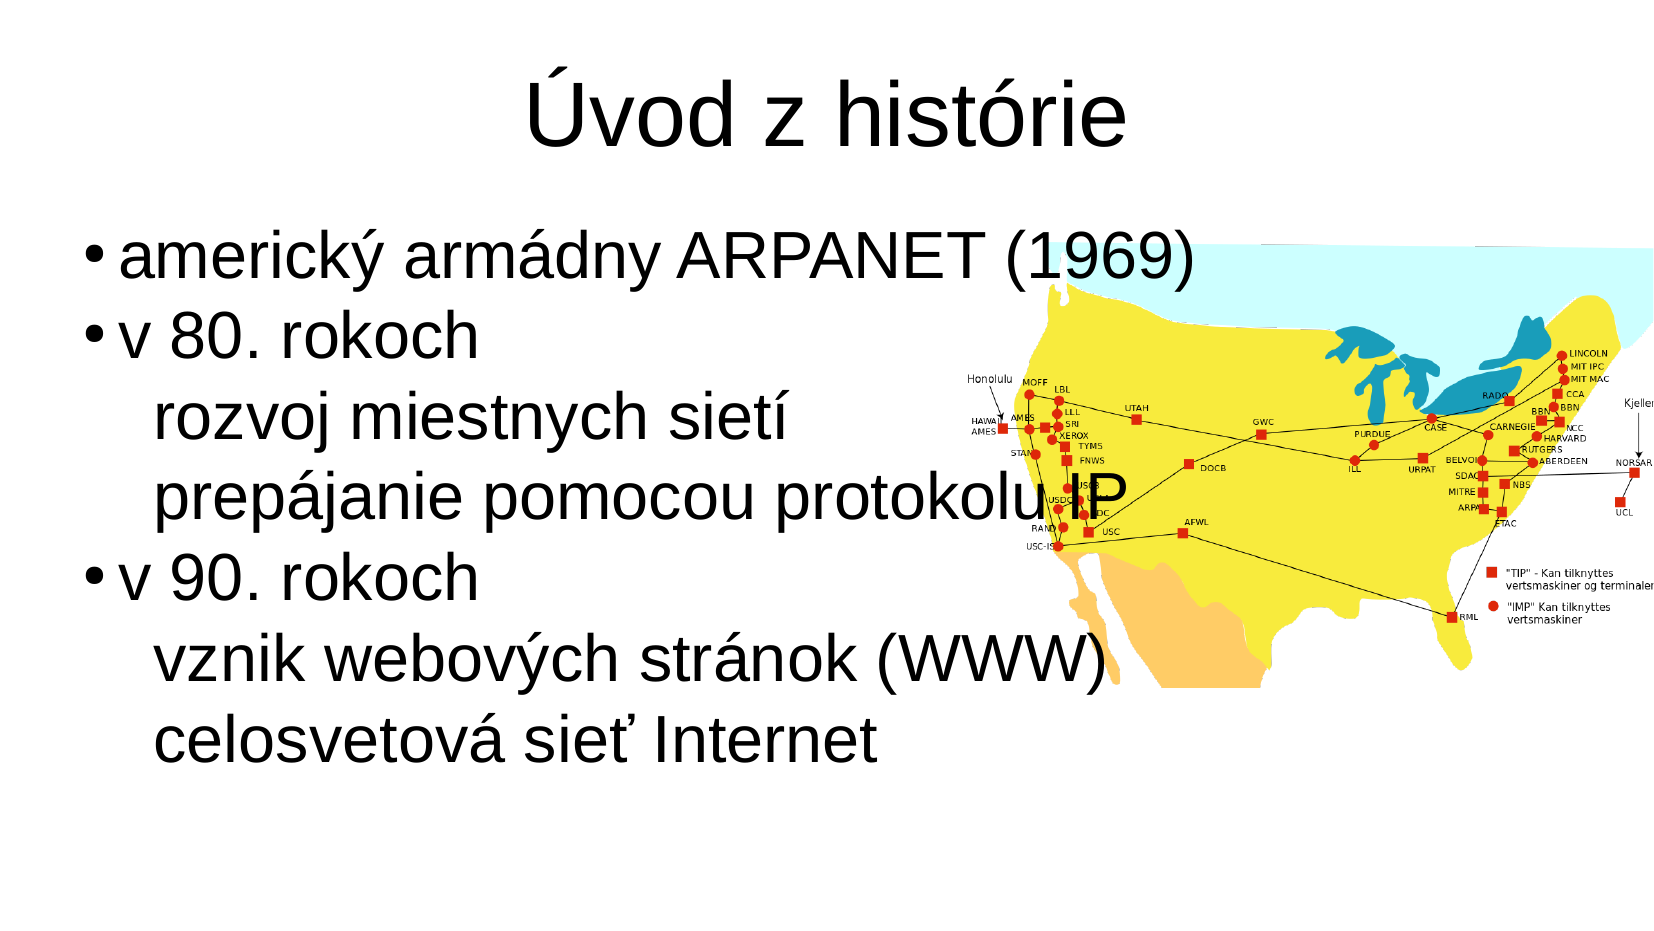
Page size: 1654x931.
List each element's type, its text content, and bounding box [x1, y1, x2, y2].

title Úvod z histórie [82, 37, 1571, 193]
subtitle americký armádny ARPANET (1969) v 80. rokoch rozvoj miestnych sietí prepájanie pomocou protokolu IP v 90. rokoch vznik webových stránok (WWW) celosvetová sieť Internet [82, 217, 1571, 875]
picture [1571, 242, 1654, 688]
